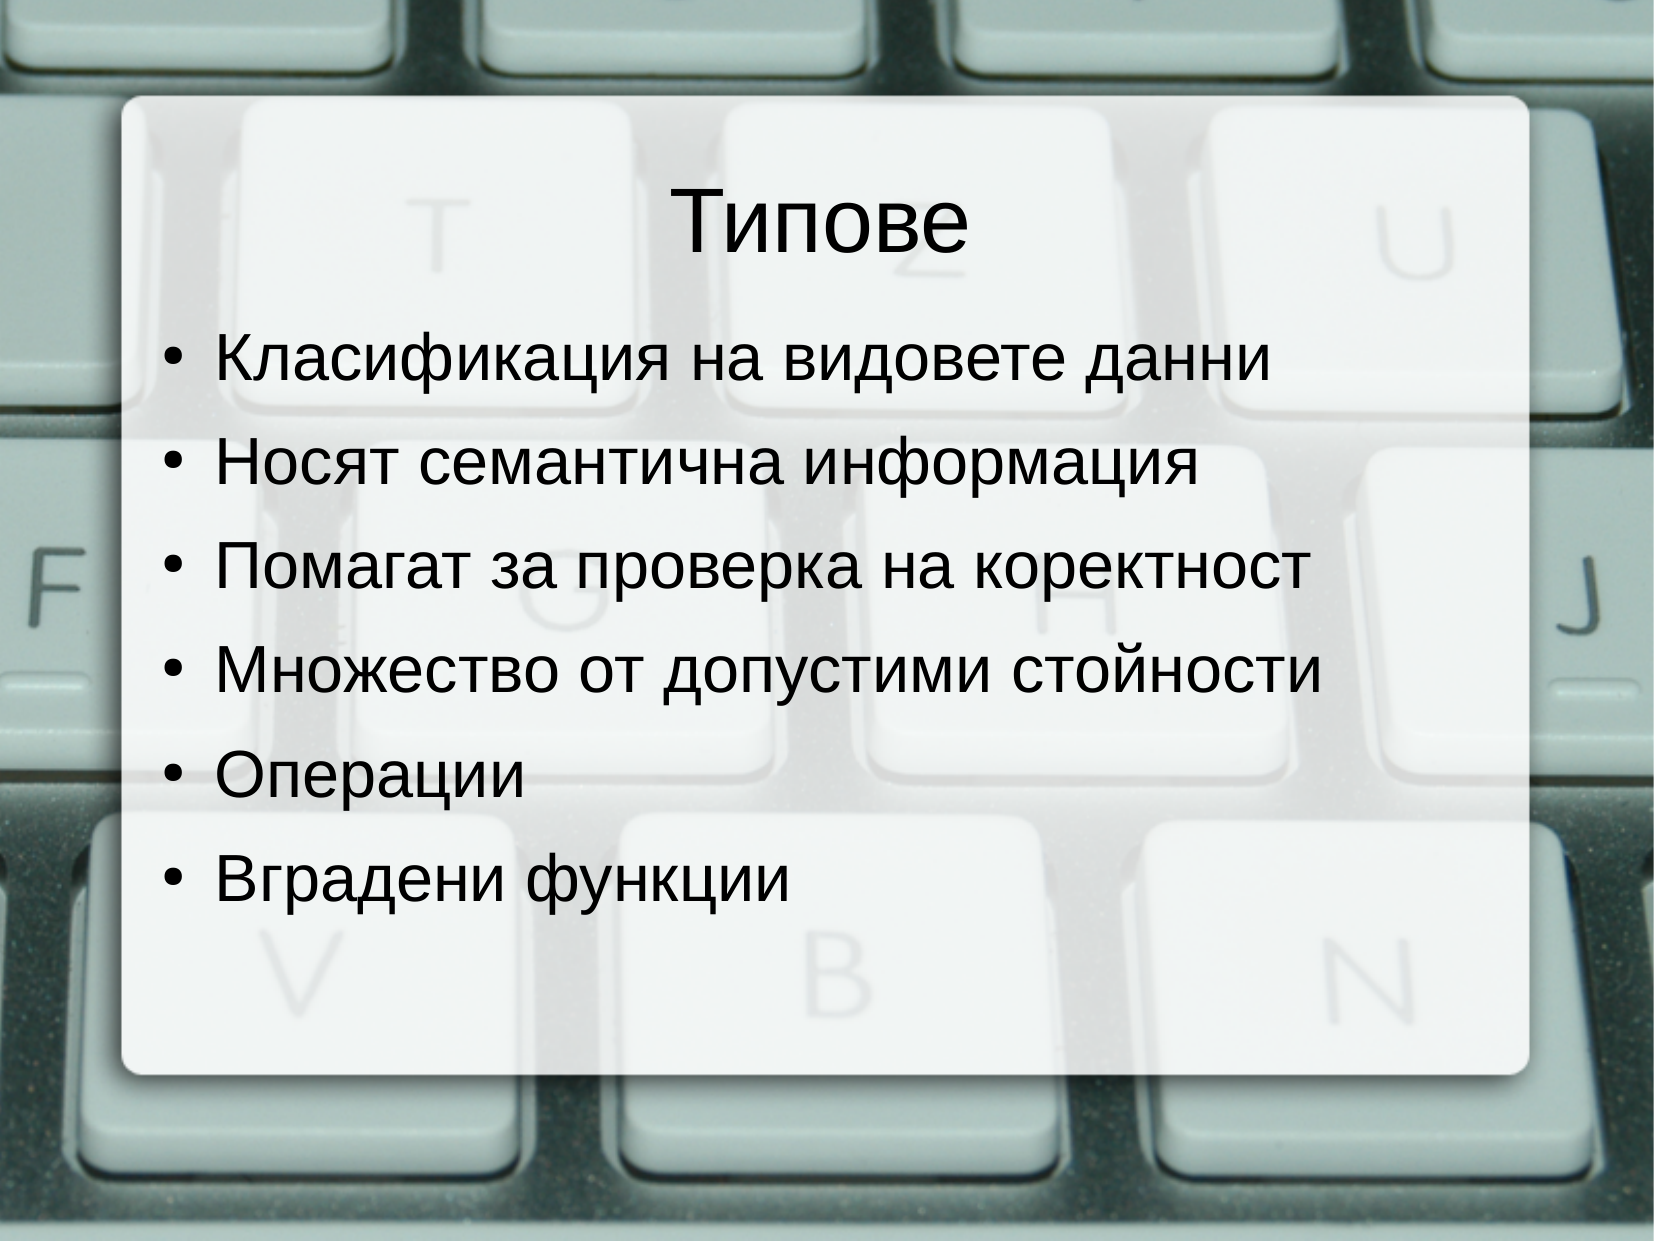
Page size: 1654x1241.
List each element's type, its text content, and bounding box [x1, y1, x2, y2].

title Типове [135, 117, 1506, 325]
list Класификация на видовете данни Носят семантична информация Помагат за проверка на коректност Множество от допустими стойности Операции Вградени функции [143, 319, 1503, 1039]
picture [0, 0, 1654, 1241]
